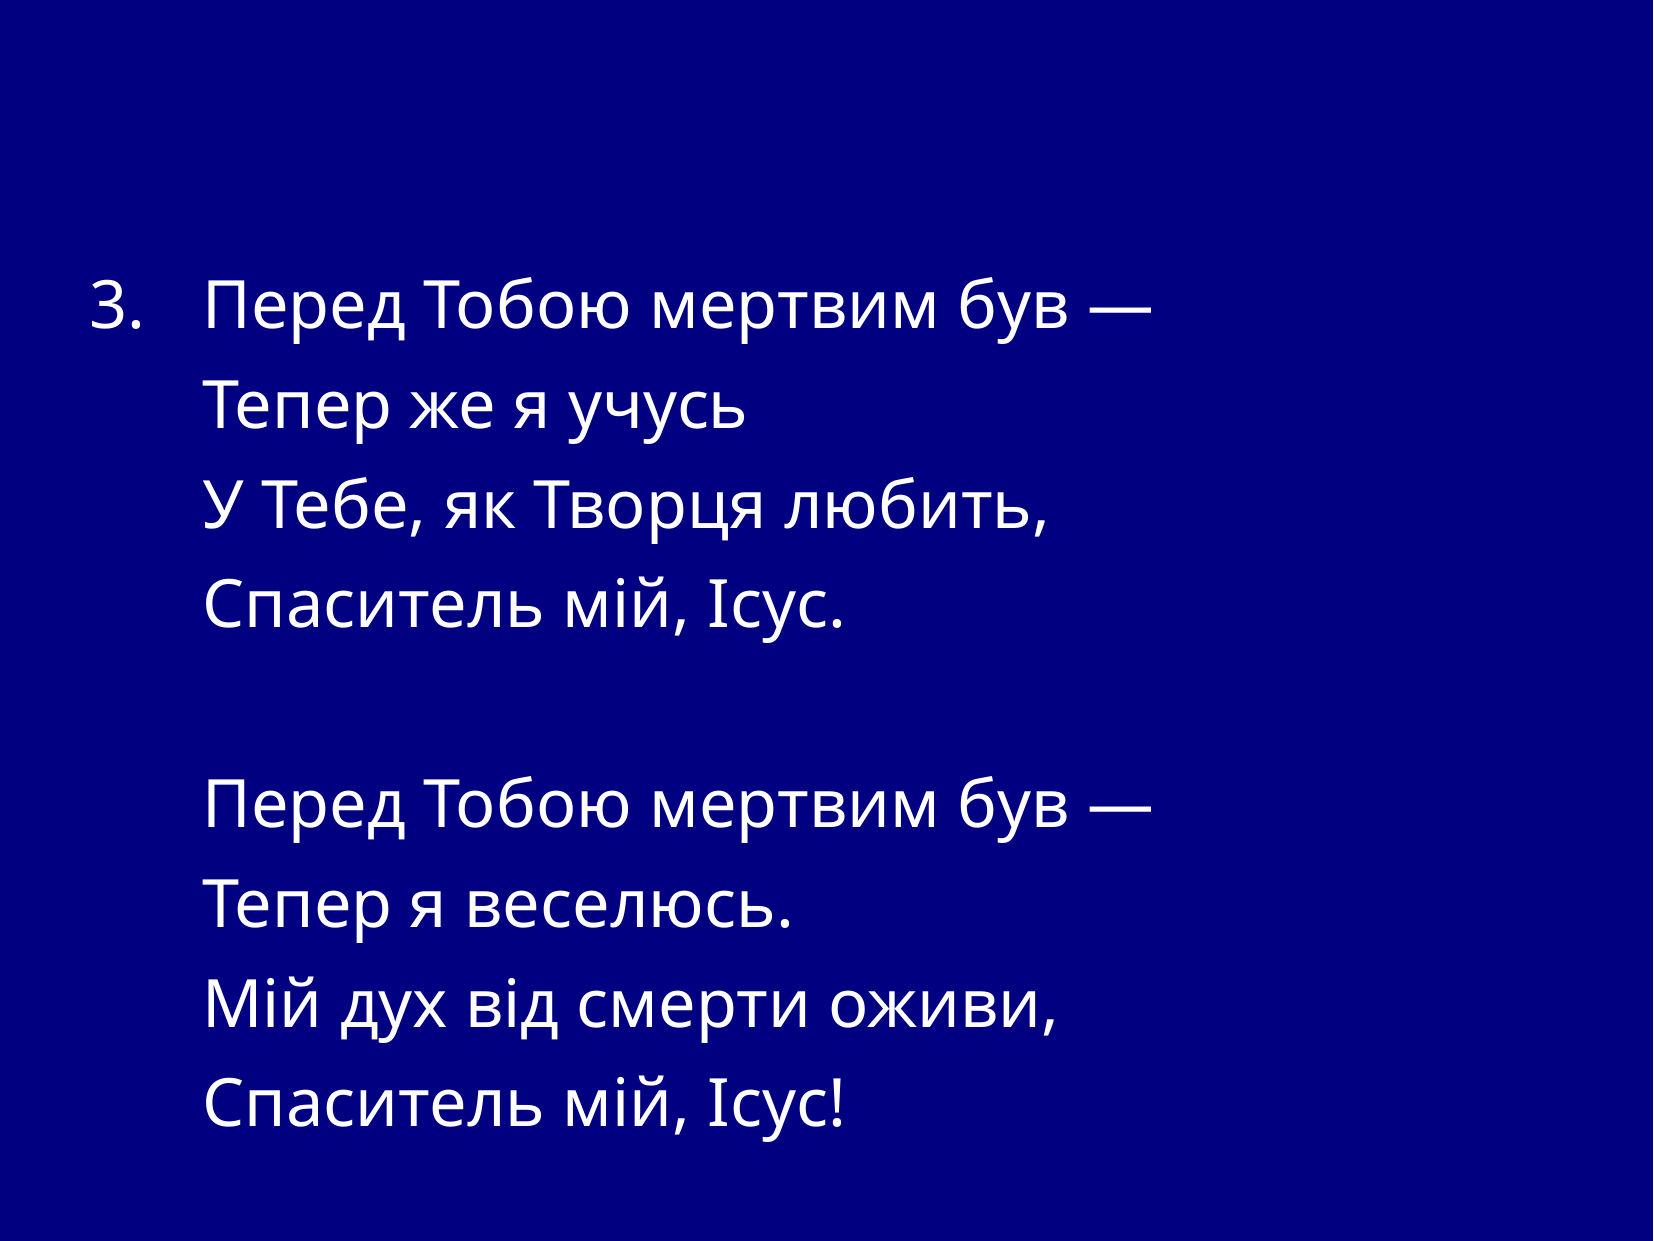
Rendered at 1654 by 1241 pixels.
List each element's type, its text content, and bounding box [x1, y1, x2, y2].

text_box 3. Перед Тобою мертвим був ― Тепер же я учусь У Тебе, як Творця любить, Спаситель мій, Ісус. Перед Тобою мертвим був ― Тепер я веселюсь. Мій дух від смерти оживи, Спаситель мій, Ісус! [75, 150, 1576, 1163]
